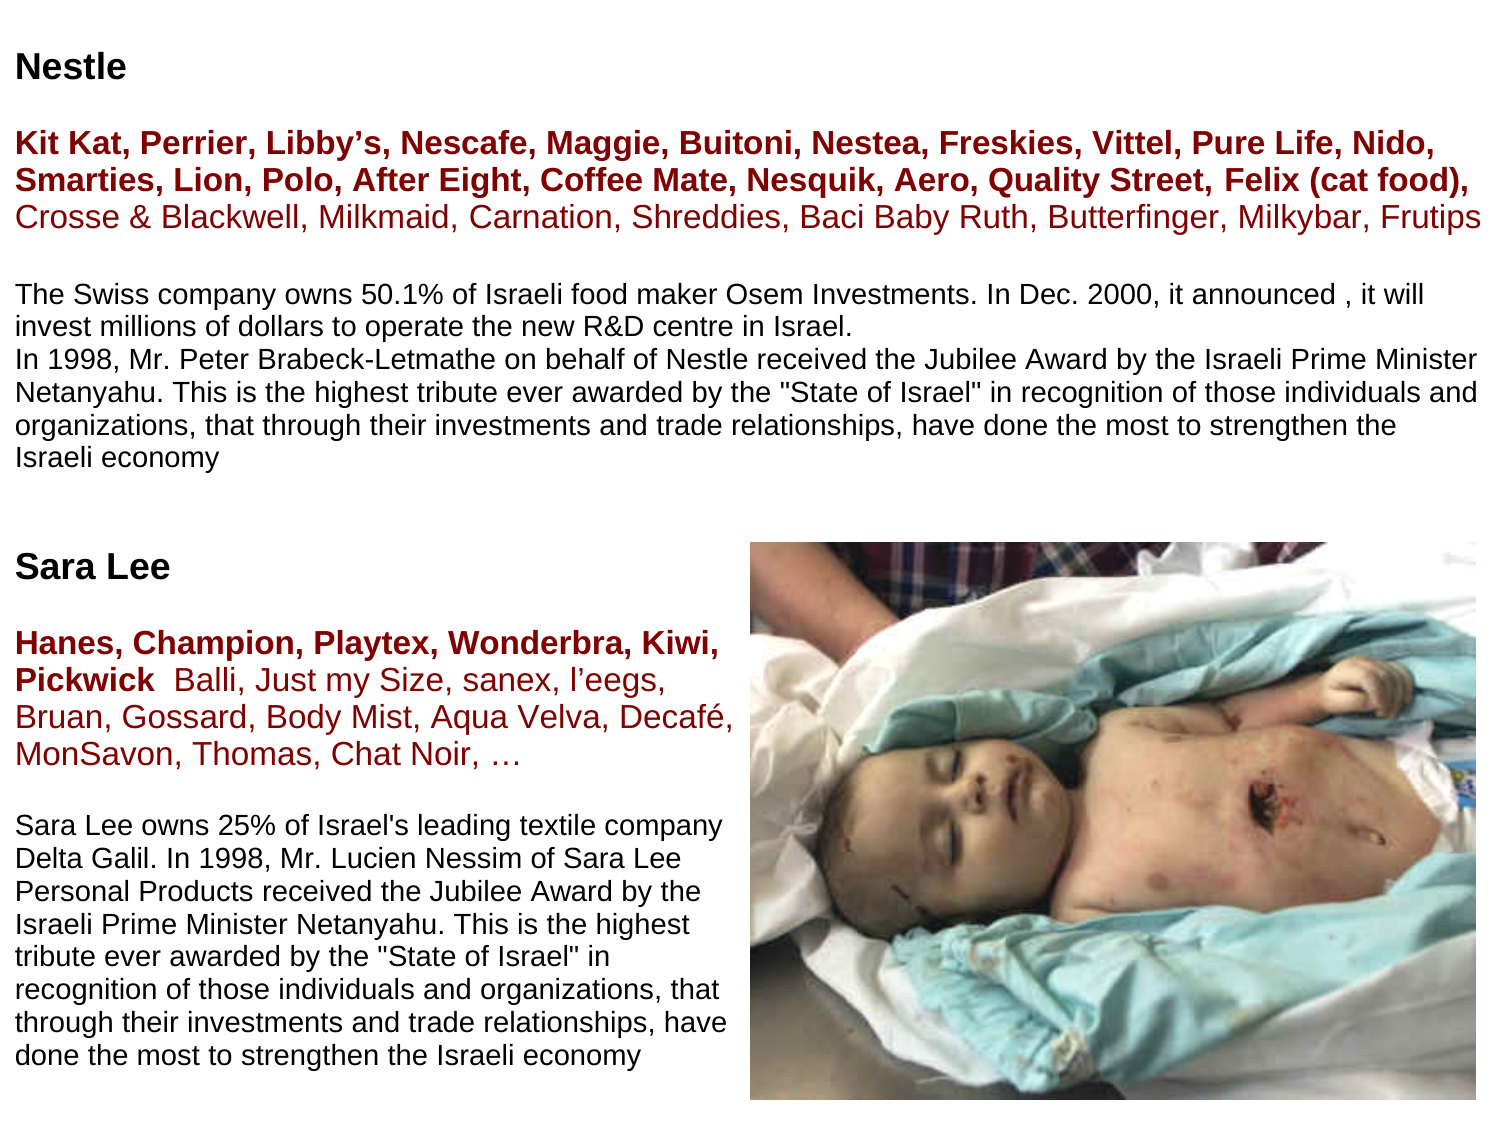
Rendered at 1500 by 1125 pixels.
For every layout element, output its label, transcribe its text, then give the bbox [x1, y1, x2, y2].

picture [750, 542, 1476, 1101]
text_box Nestle Kit Kat, Perrier, Libby’s, Nescafe, Maggie, Buitoni, Nestea, Freskies, Vittel, Pure Life, Nido, Smarties, Lion, Polo, After Eight, Coffee Mate, Nesquik, Aero, Quality Street, Felix (cat food), Crosse & Blackwell, Milkmaid, Carnation, Shreddies, Baci Baby Ruth, Butterfinger, Milkybar, Frutips The Swiss company owns 50.1% of Israeli food maker Osem Investments. In Dec. 2000, it announced , it will invest millions of dollars to operate the new R&D centre in Israel. In 1998, Mr. Peter Brabeck-Letmathe on behalf of Nestle received the Jubilee Award by the Israeli Prime Minister Netanyahu. This is the highest tribute ever awarded by the "State of Israel" in recognition of those individuals and organizations, that through their investments and trade relationships, have done the most to strengthen the Israeli economy [0, 37, 1500, 482]
text_box Sara Lee Hanes, Champion, Playtex, Wonderbra, Kiwi, Pickwick Balli, Just my Size, sanex, l’eegs, Bruan, Gossard, Body Mist, Aqua Velva, Decafé, MonSavon, Thomas, Chat Noir, … Sara Lee owns 25% of Israel's leading textile company Delta Galil. In 1998, Mr. Lucien Nessim of Sara Lee Personal Products received the Jubilee Award by the Israeli Prime Minister Netanyahu. This is the highest tribute ever awarded by the "State of Israel" in recognition of those individuals and organizations, that through their investments and trade relationships, have done the most to strengthen the Israeli economy [0, 537, 763, 1080]
